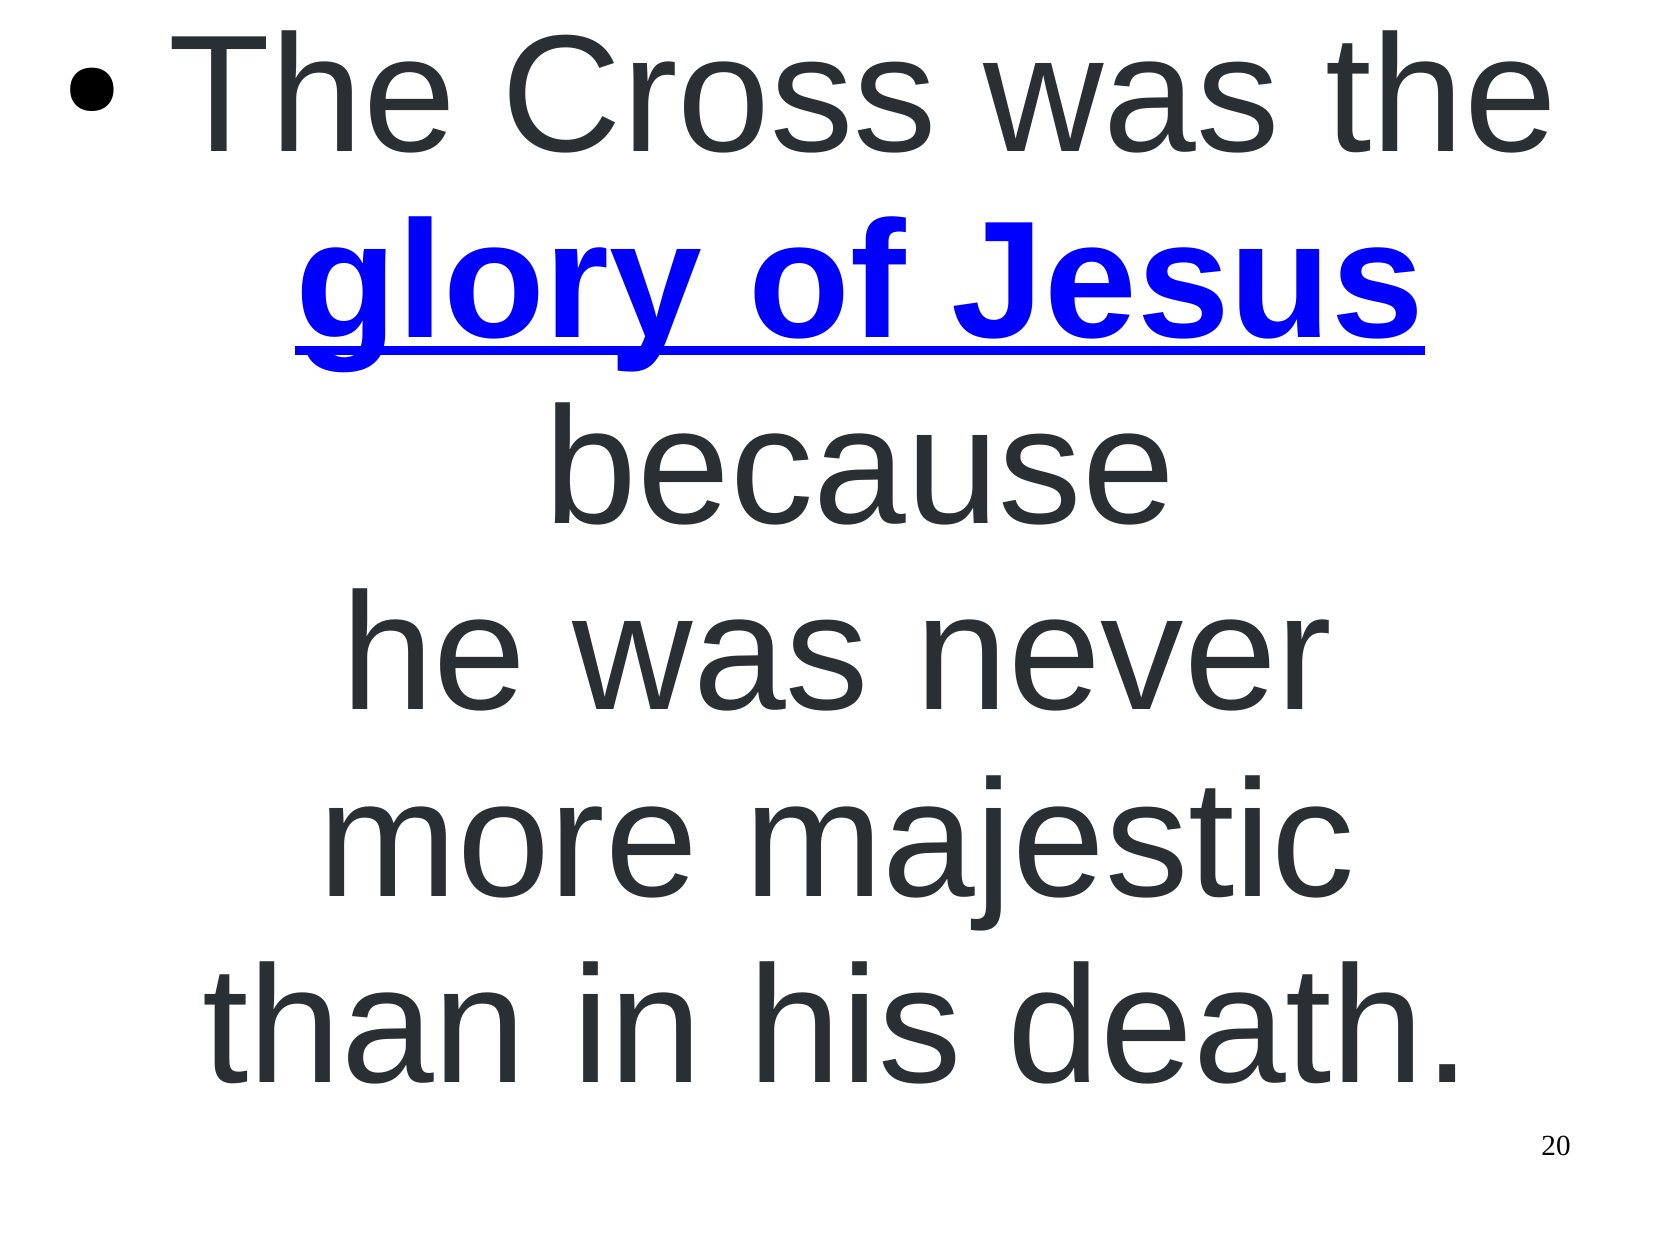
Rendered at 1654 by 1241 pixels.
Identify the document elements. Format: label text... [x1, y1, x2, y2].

list The Cross was the glory of Jesus because he was never more majestic than in his death. [0, 0, 1651, 1238]
